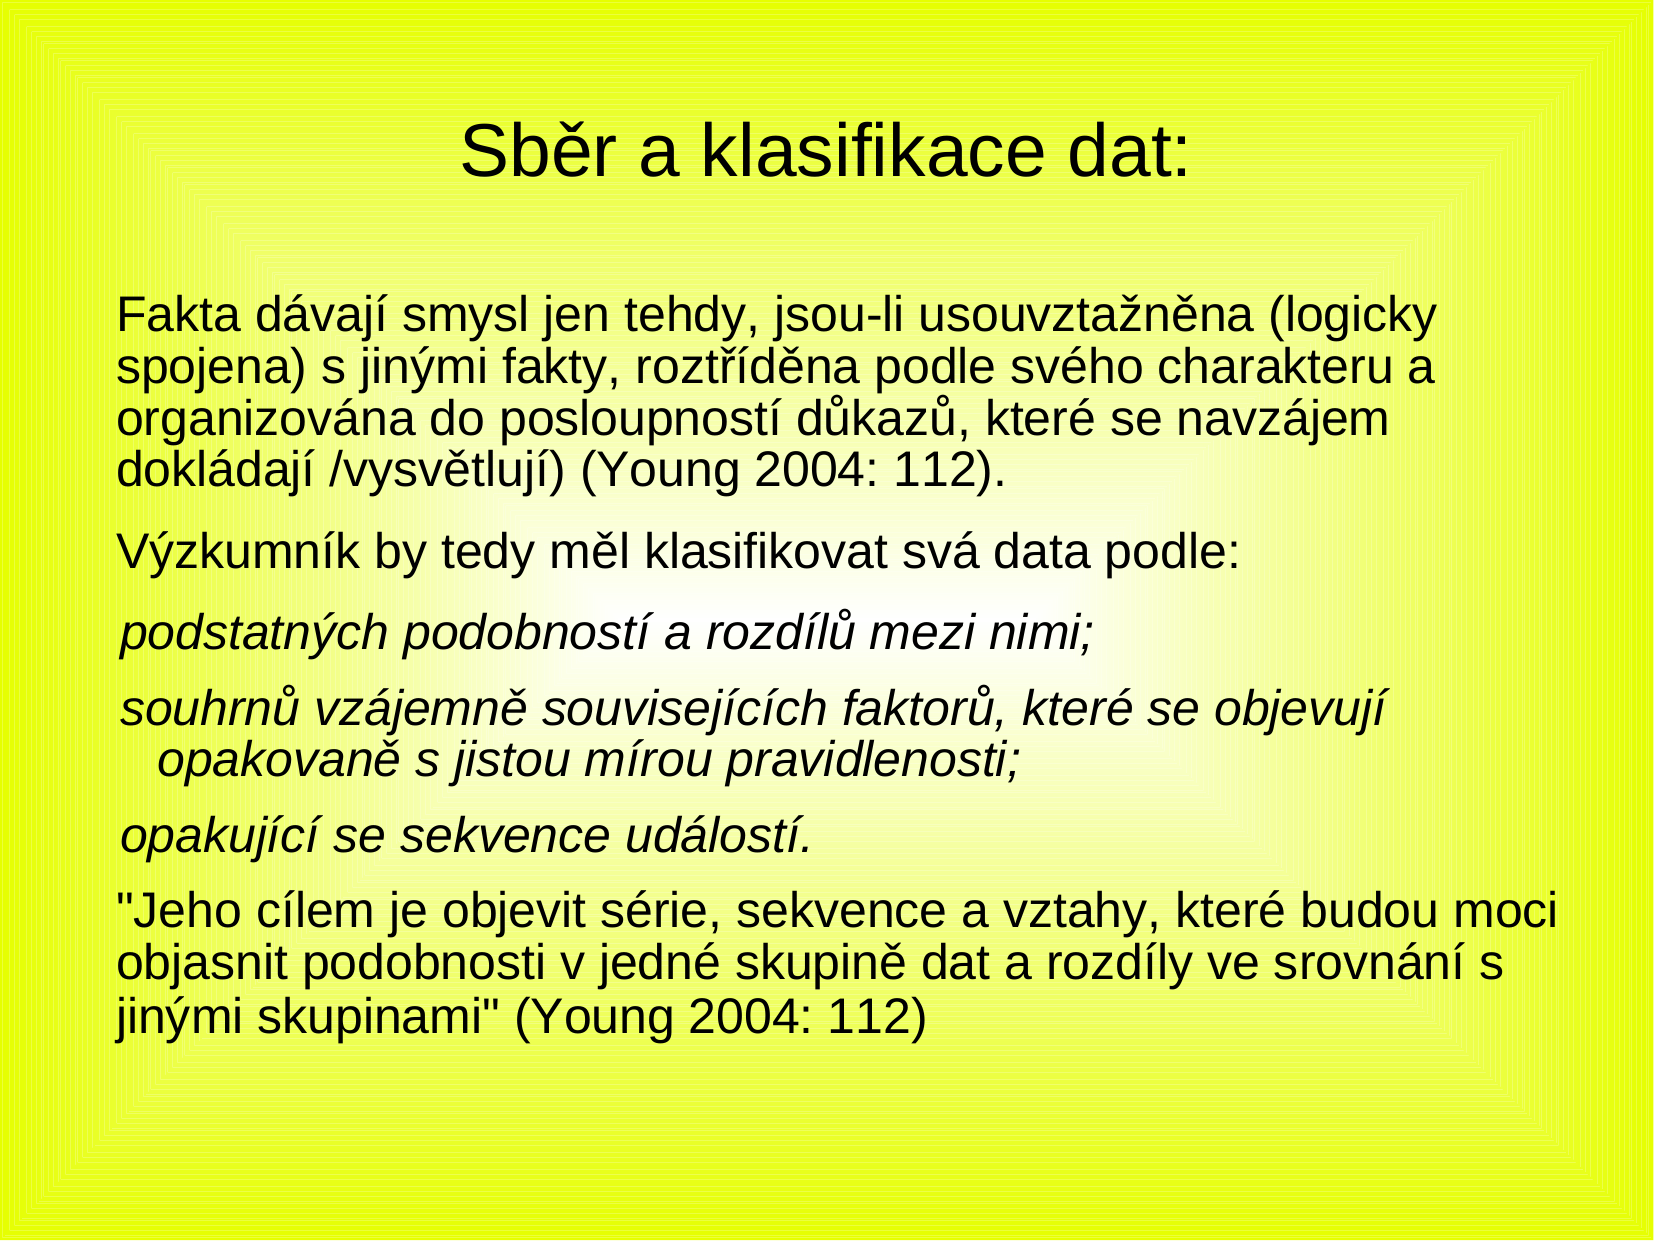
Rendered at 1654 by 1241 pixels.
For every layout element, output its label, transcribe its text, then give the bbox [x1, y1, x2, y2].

list Fakta dávají smysl jen tehdy, jsou-li usouvztažněna (logicky spojena) s jinými fakty, roztříděna podle svého charakteru a organizována do posloupností důkazů, které se navzájem dokládají /vysvětlují) (Young 2004: 112). Výzkumník by tedy měl klasifikovat svá data podle: podstatných podobností a rozdílů mezi nimi; souhrnů vzájemně souvisejících faktorů, které se objevují opakovaně s jistou mírou pravidlenosti; opakující se sekvence událostí. "Jeho cílem je objevit série, sekvence a vztahy, které budou moci objasnit podobnosti v jedné skupině dat a rozdíly ve srovnání s jinými skupinami" (Young 2004: 112)‏ [82, 290, 1571, 1094]
title Sběr a klasifikace dat: [82, 56, 1571, 249]
title Sběr a klasifikace dat: [122, 122, 1531, 249]
